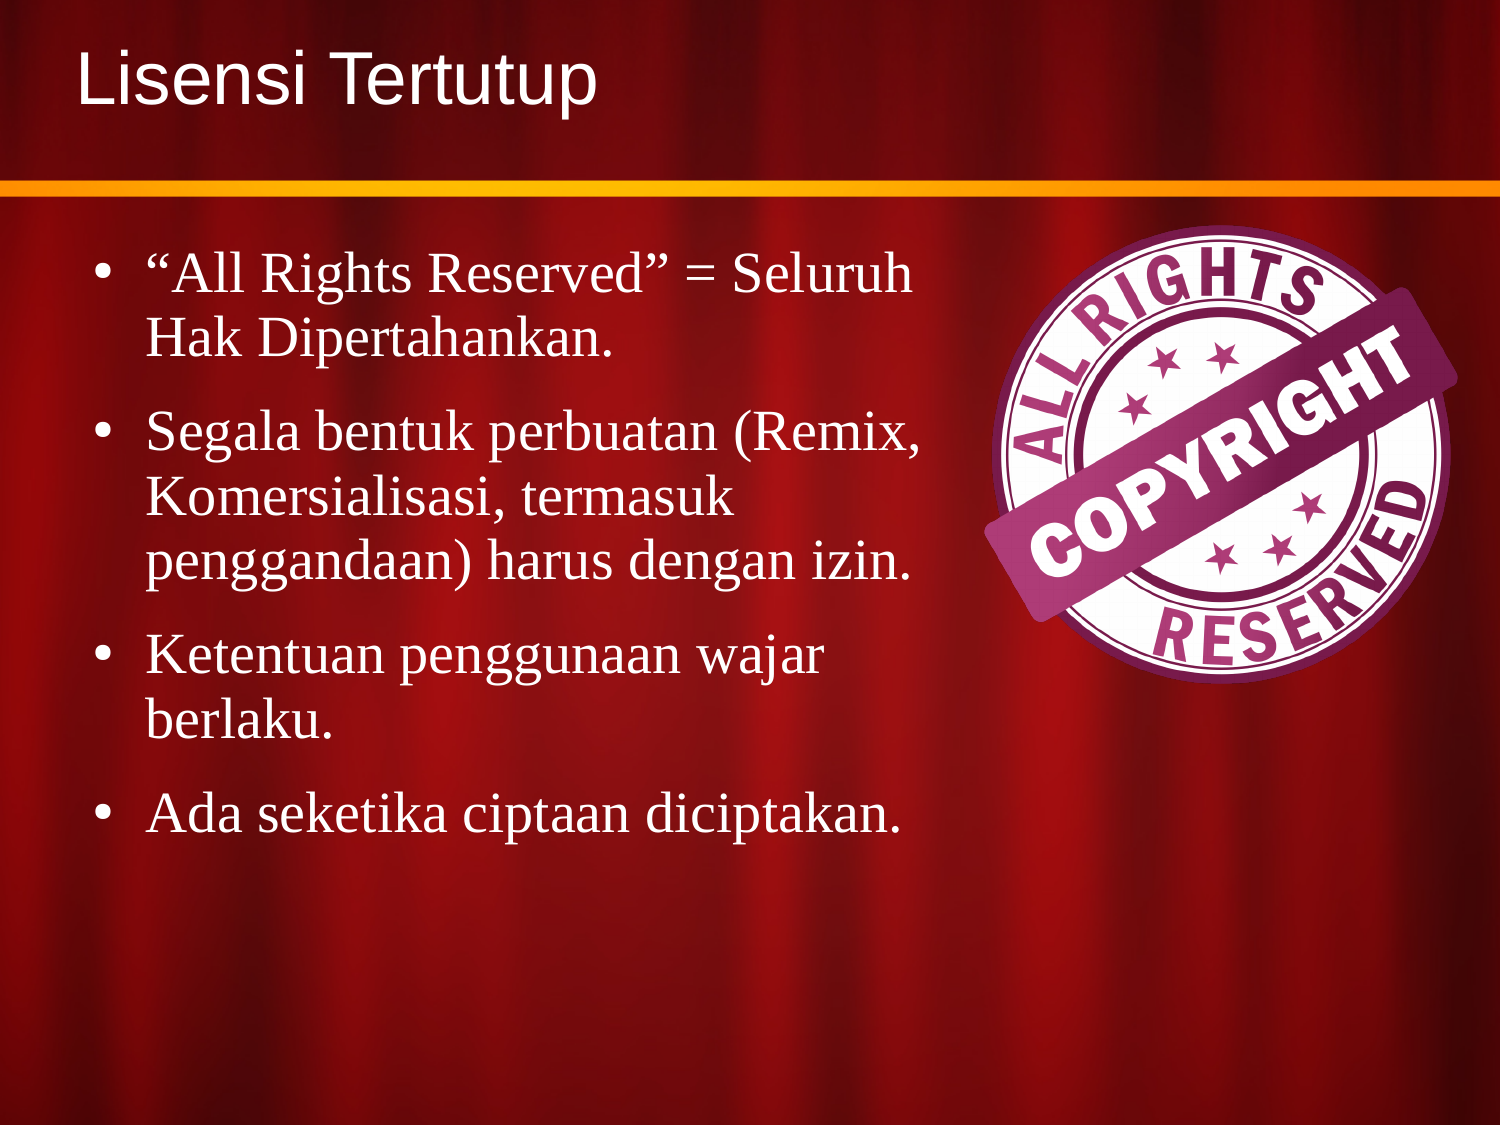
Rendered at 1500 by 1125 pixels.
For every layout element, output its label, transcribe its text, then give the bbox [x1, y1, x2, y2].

list “All Rights Reserved” = Seluruh Hak Dipertahankan. Segala bentuk perbuatan (Remix, Komersialisasi, termasuk penggandaan) harus dengan izin. Ketentuan penggunaan wajar berlaku. Ada seketika ciptaan diciptakan. [75, 240, 931, 1006]
title Lisensi Tertutup [75, 31, 1425, 127]
picture [0, 0, 1500, 1125]
